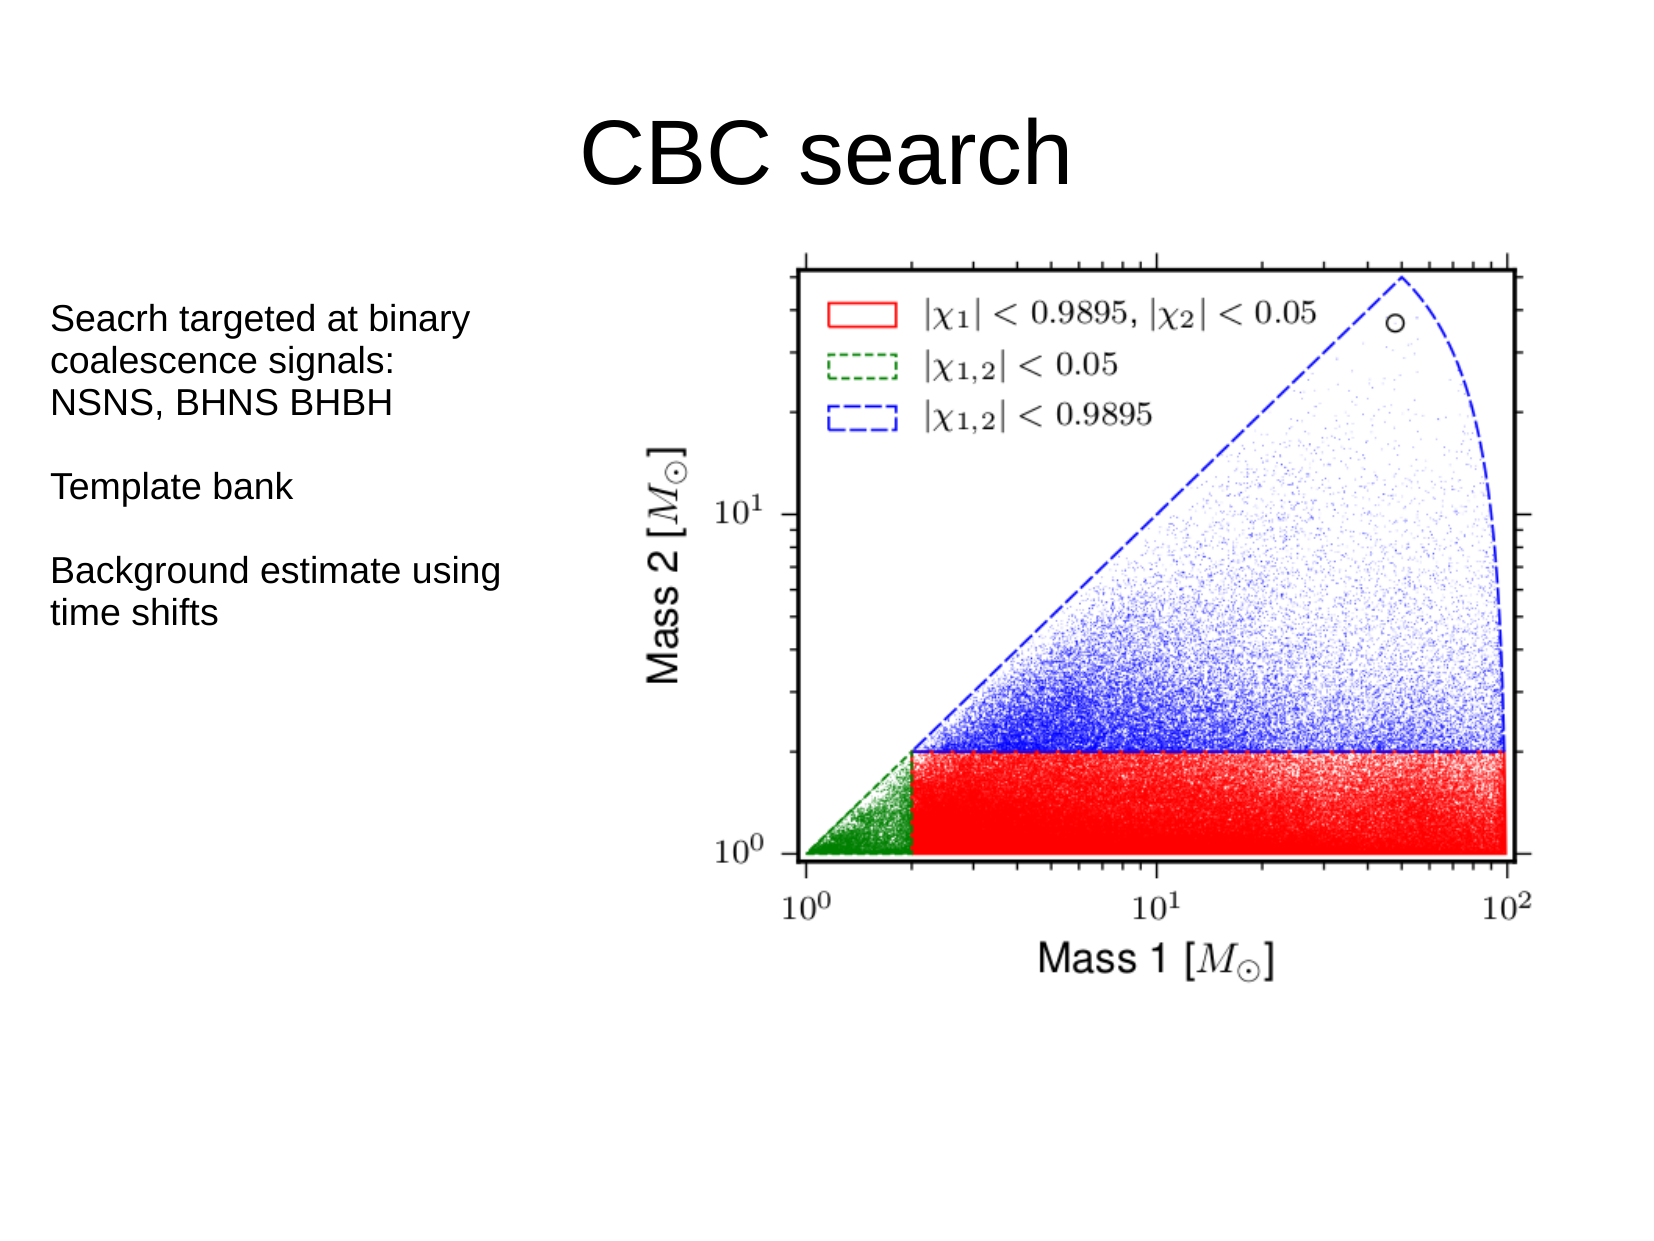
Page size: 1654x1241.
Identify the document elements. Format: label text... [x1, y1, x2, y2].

text_box Seacrh targeted at binary coalescence signals: NSNS, BHNS BHBH Template bank Background estimate using time shifts [35, 248, 579, 641]
title CBC search [82, 49, 1571, 257]
picture [604, 212, 1630, 1010]
